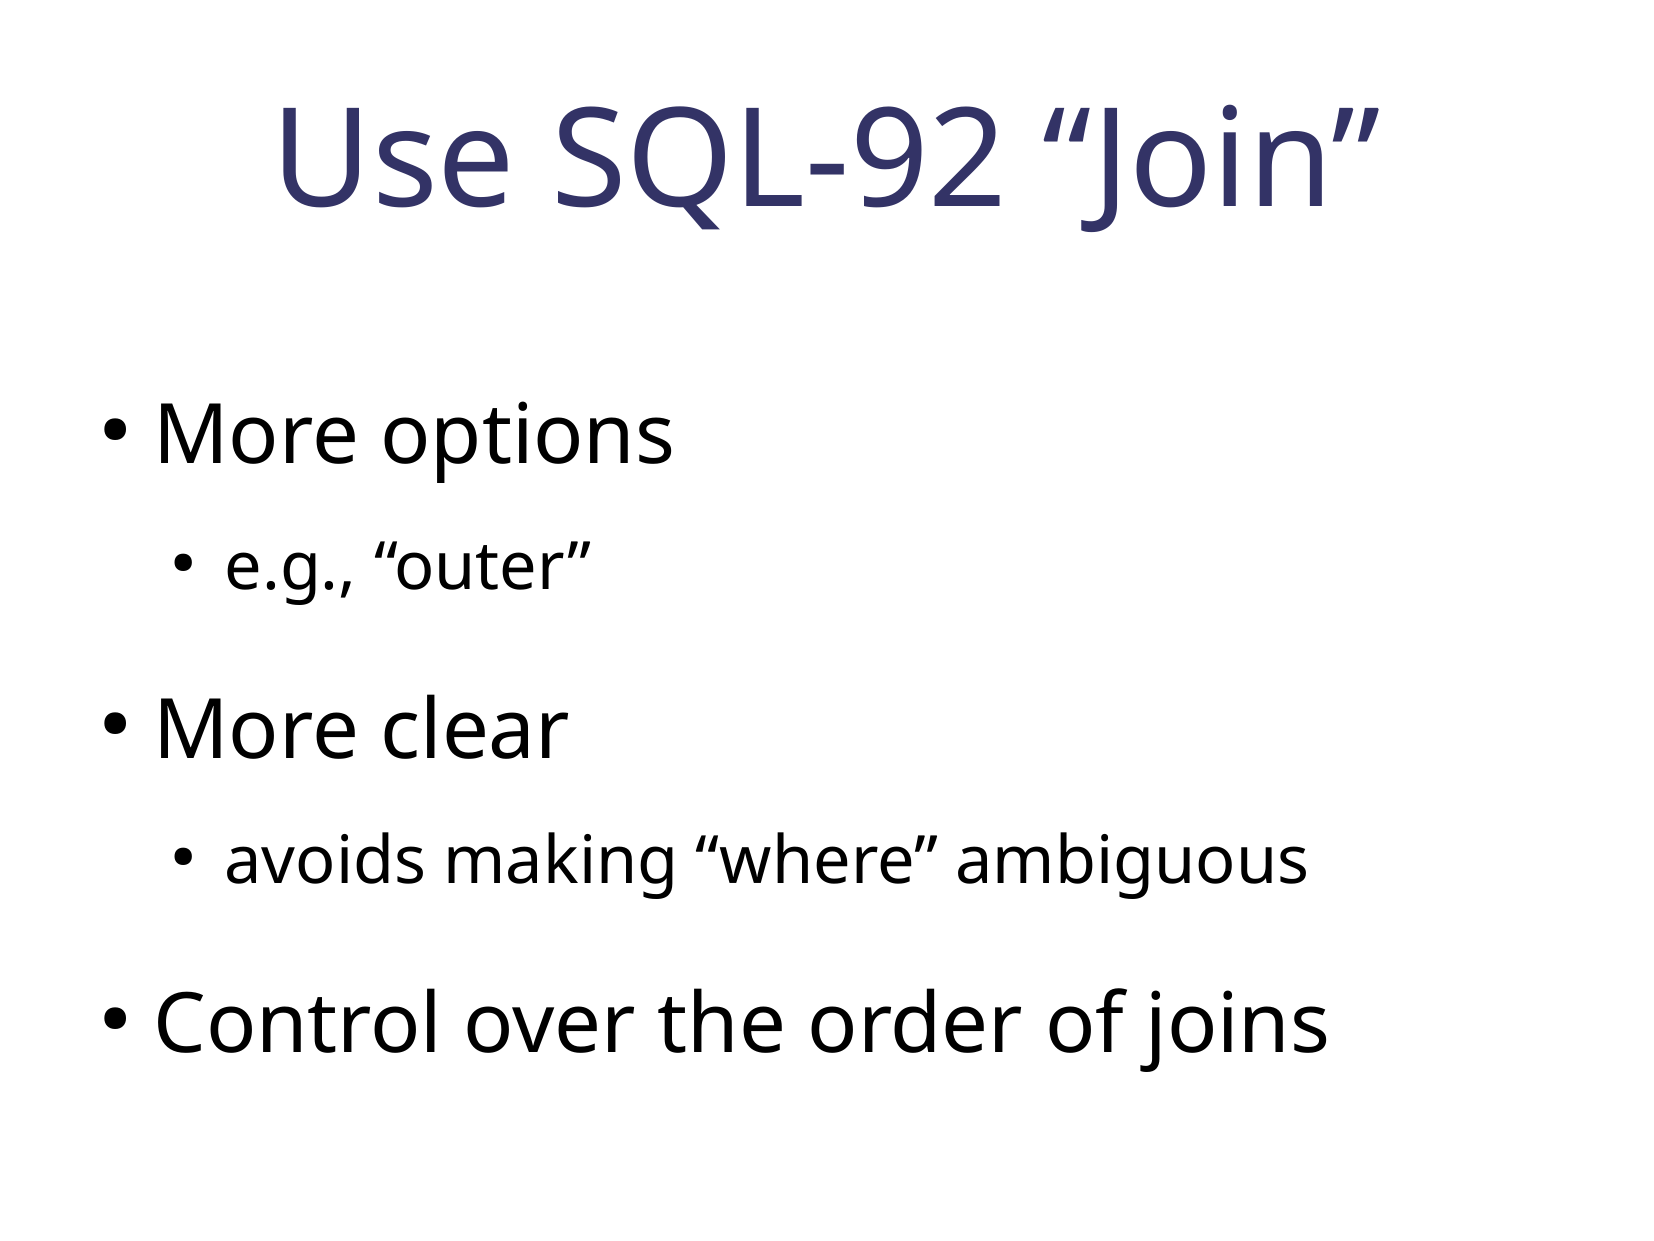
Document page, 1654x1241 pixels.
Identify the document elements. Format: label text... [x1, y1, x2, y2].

list More options e.g., “outer” More clear avoids making “where” ambiguous Control over the order of joins [82, 375, 1571, 1094]
title Use SQL-92 “Join” [82, 49, 1571, 257]
